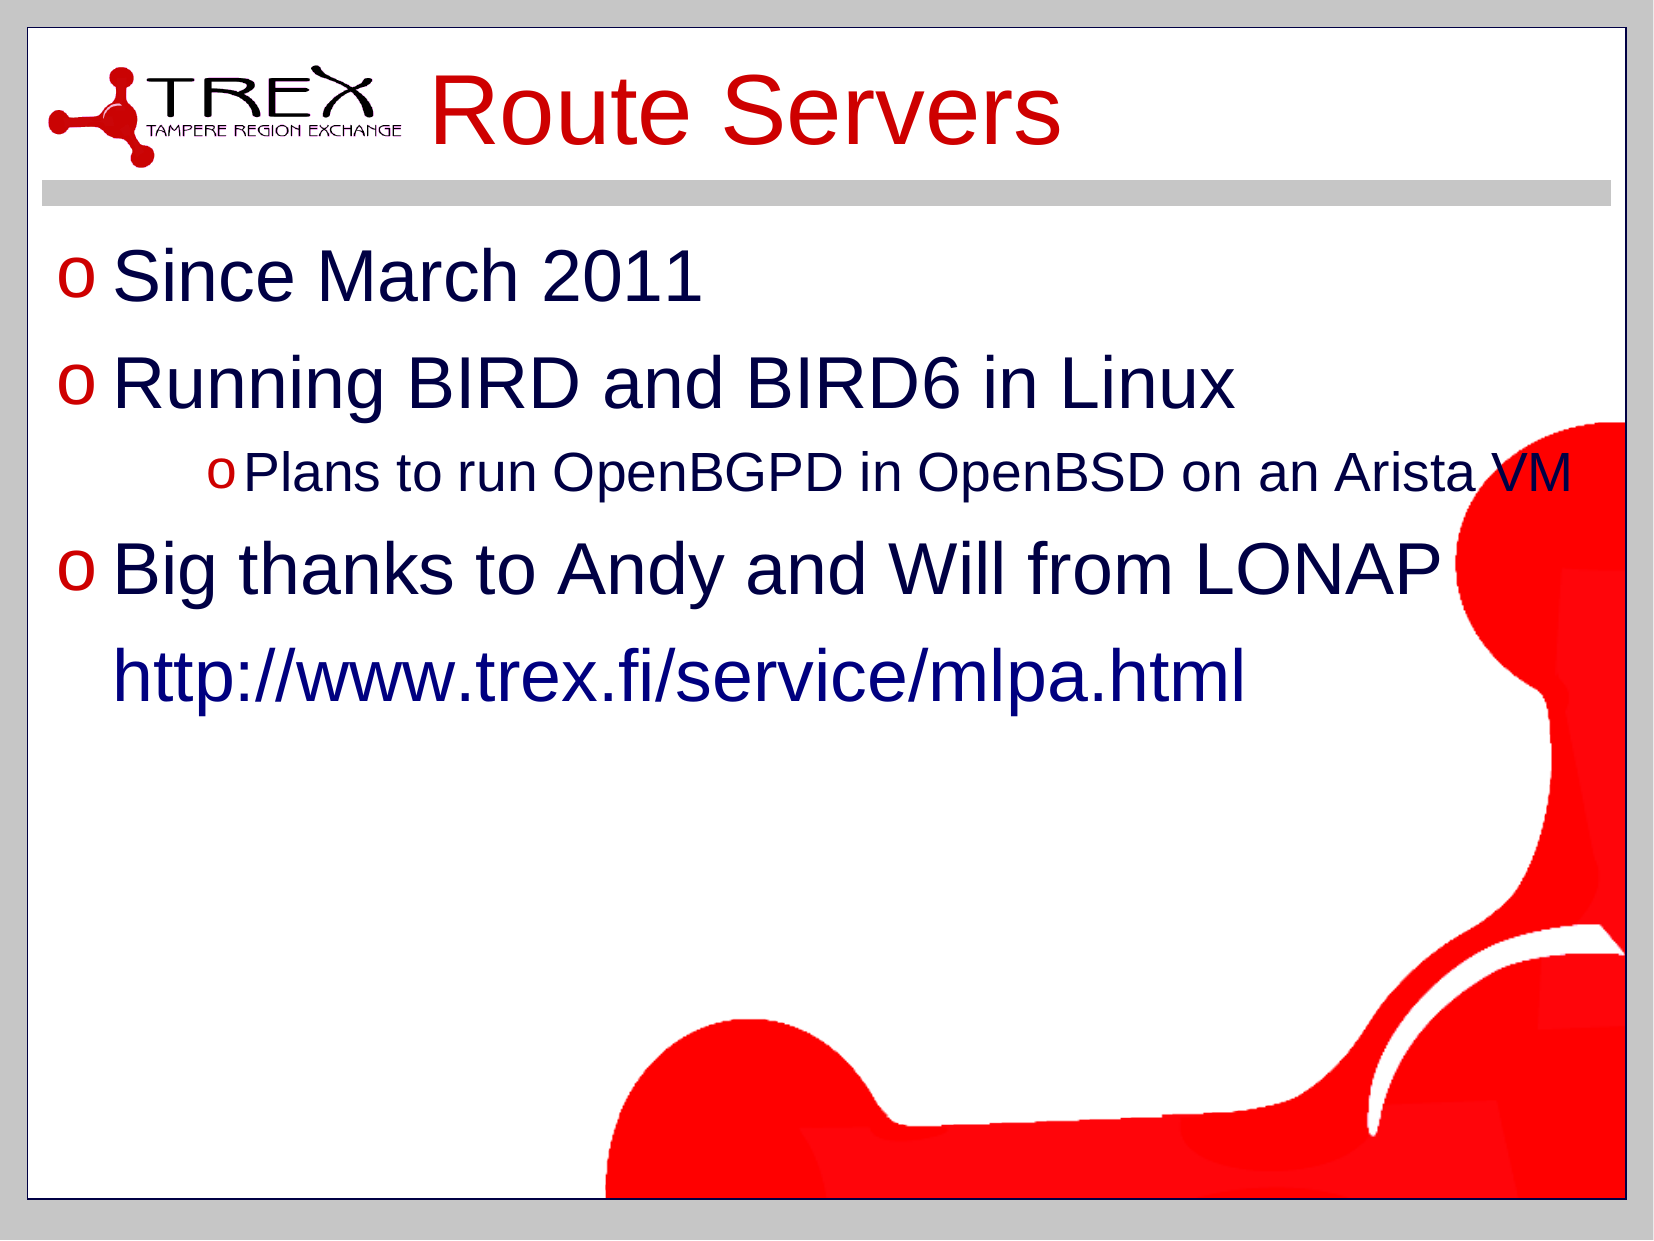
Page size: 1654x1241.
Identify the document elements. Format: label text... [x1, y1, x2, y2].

title Route Servers [413, 0, 1613, 220]
picture [41, 53, 413, 180]
list Since March 2011 Running BIRD and BIRD6 in Linux Plans to run OpenBGPD in OpenBSD on an Arista VM Big thanks to Andy and Will from LONAP http://www.trex.fi/service/mlpa.html [41, 220, 1613, 1039]
